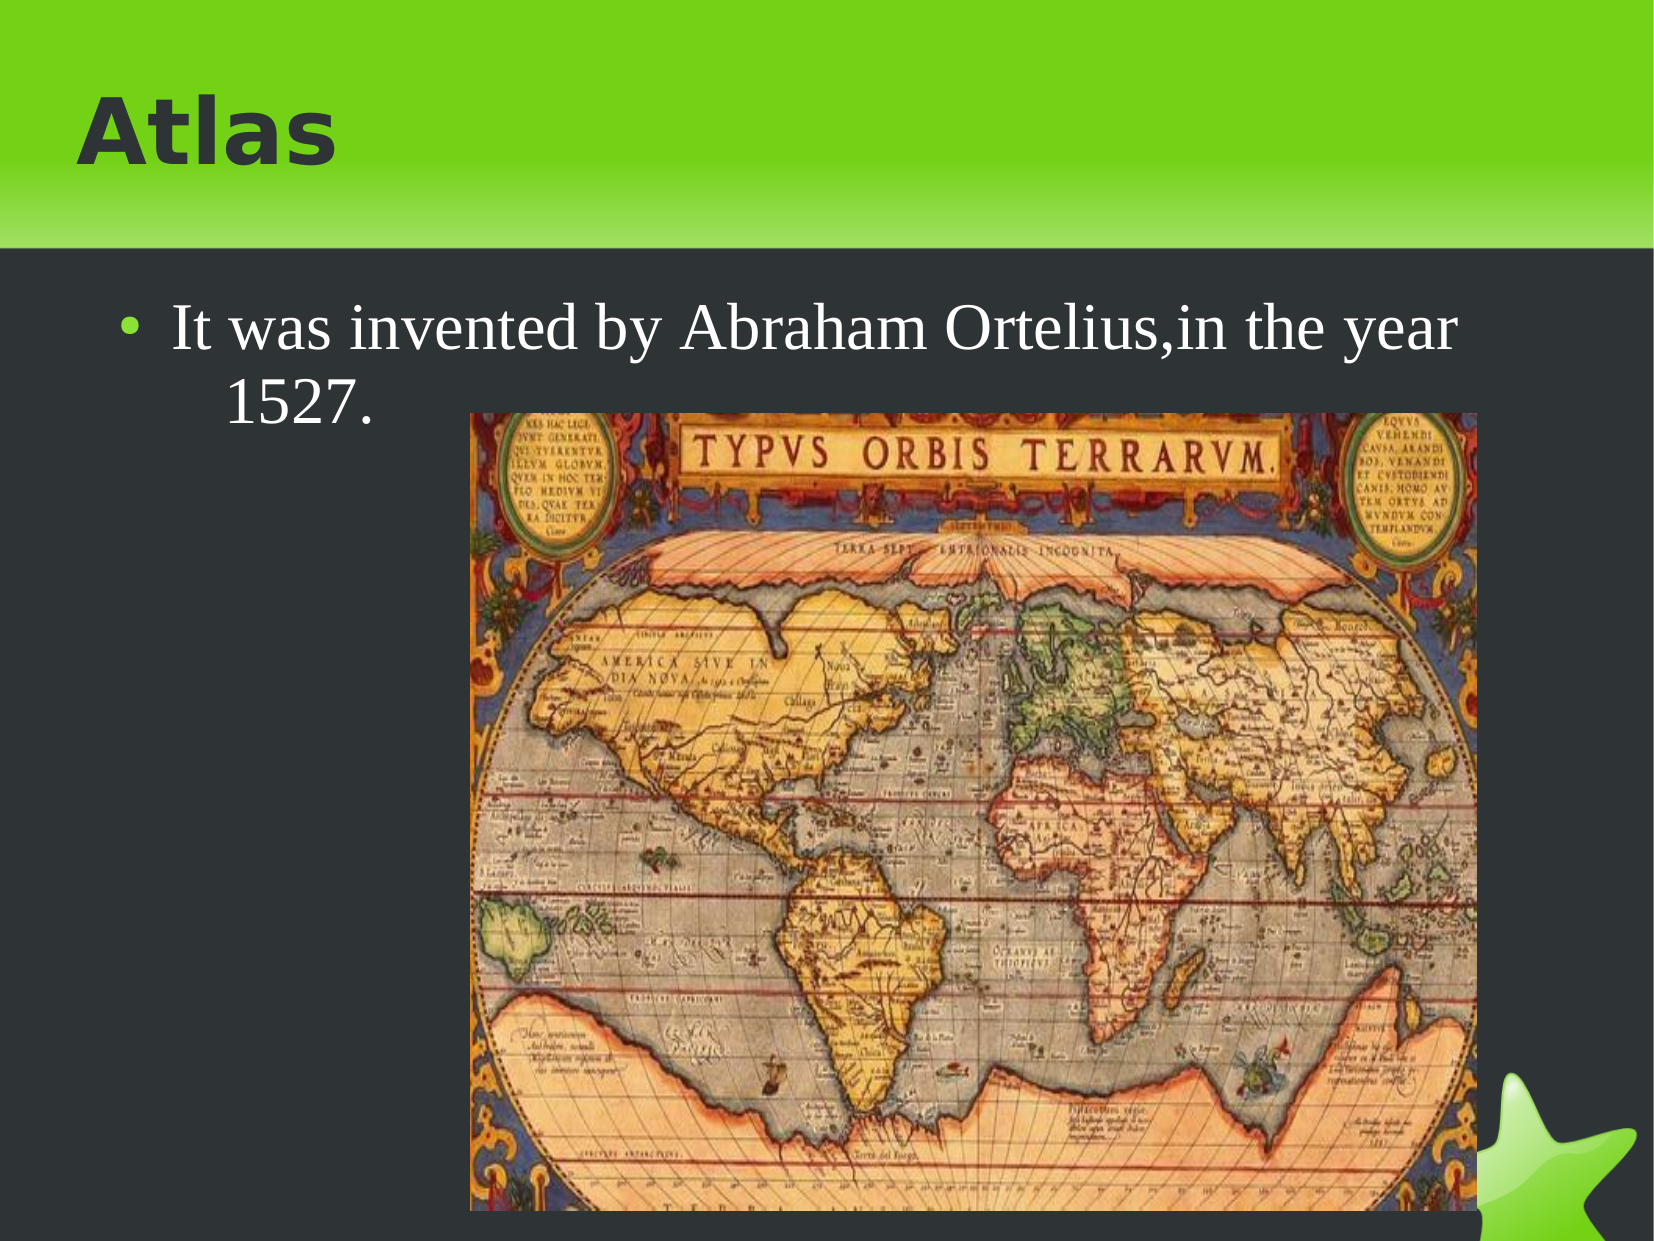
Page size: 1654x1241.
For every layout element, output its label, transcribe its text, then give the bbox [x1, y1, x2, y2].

title Atlas [76, 36, 1565, 229]
list It was invented by Abraham Ortelius,in the year 1527. [82, 290, 1571, 1094]
picture [0, 0, 1654, 1241]
